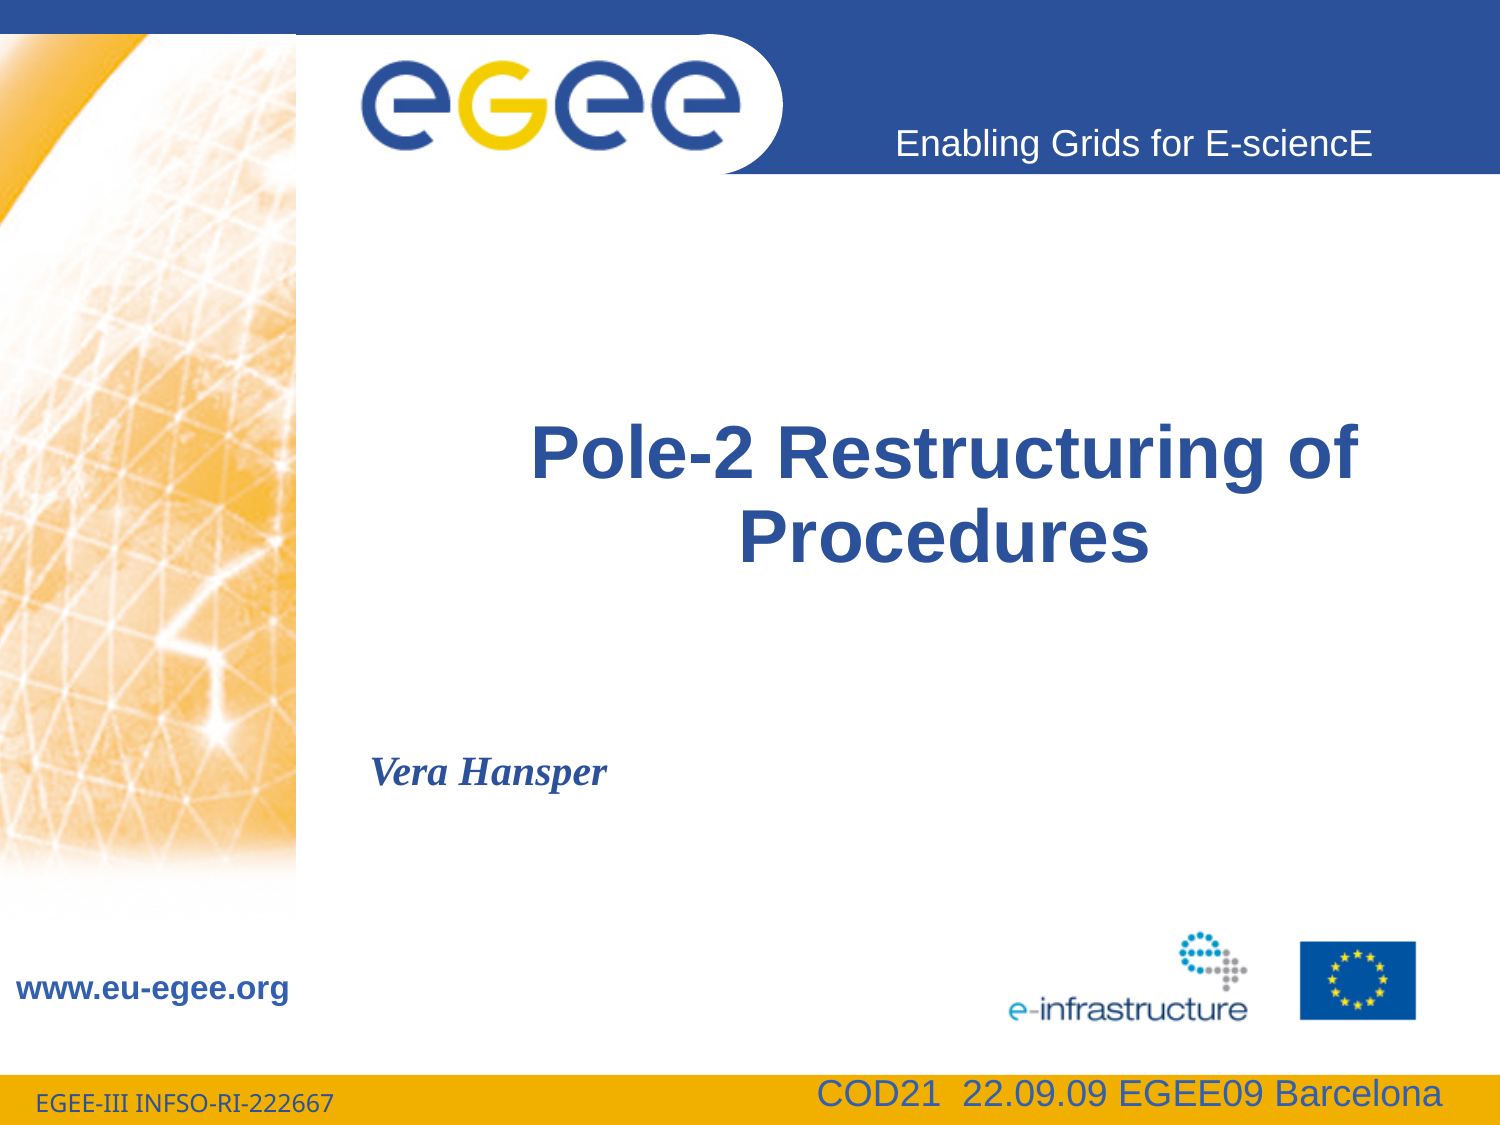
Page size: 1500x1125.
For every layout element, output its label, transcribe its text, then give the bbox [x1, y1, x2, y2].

picture [1003, 925, 1254, 1028]
text_box Pole-2 Restructuring of Procedures [414, 402, 1477, 590]
picture [1291, 934, 1424, 1028]
text_box Vera Hansper [354, 694, 678, 833]
picture [355, 56, 748, 154]
picture [0, 34, 296, 921]
